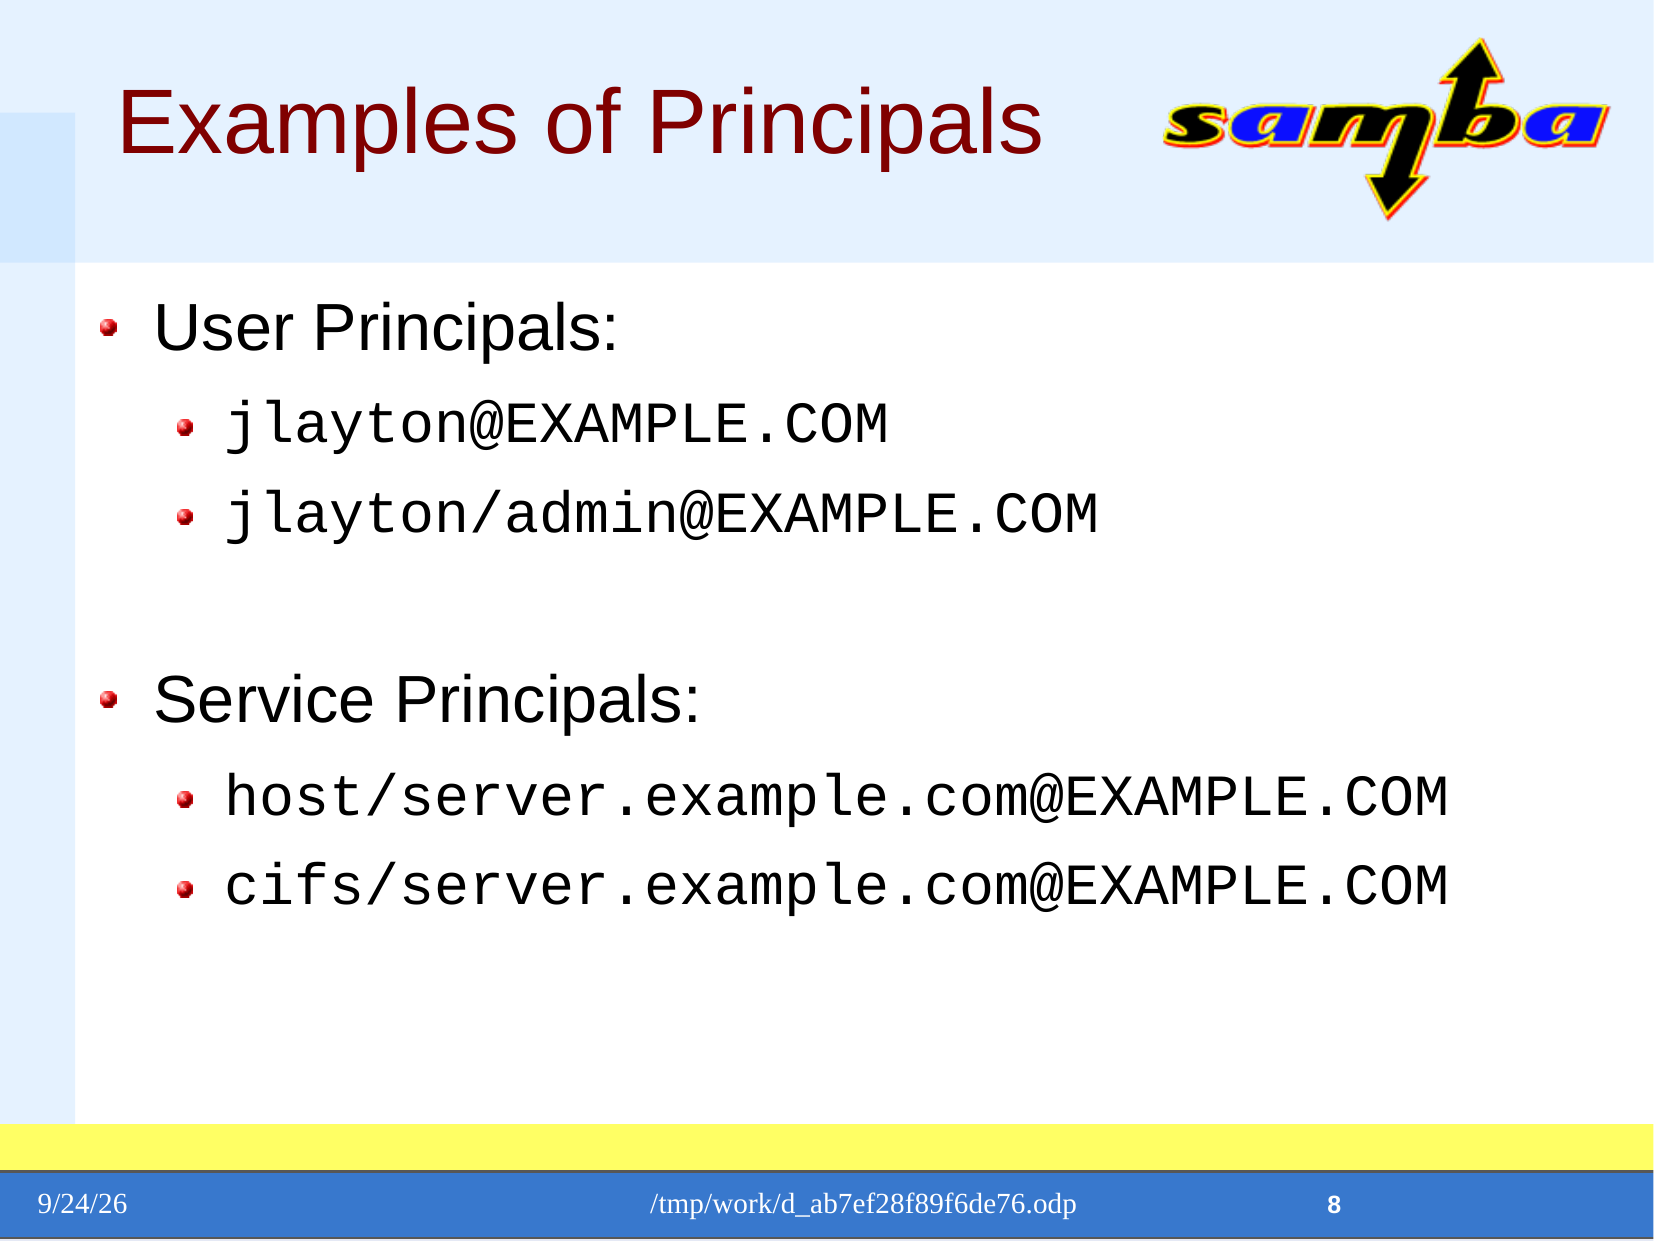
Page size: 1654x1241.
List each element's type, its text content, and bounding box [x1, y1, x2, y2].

title Examples of Principals [0, 7, 1163, 238]
picture [793, 1227, 799, 1238]
picture [0, 1124, 1654, 1241]
list User Principals: jlayton@EXAMPLE.COM jlayton/admin@EXAMPLE.COM Service Principals: host/server.example.com@EXAMPLE.COM cifs/server.example.com@EXAMPLE.COM [82, 290, 1571, 1073]
picture [1163, 37, 1613, 225]
